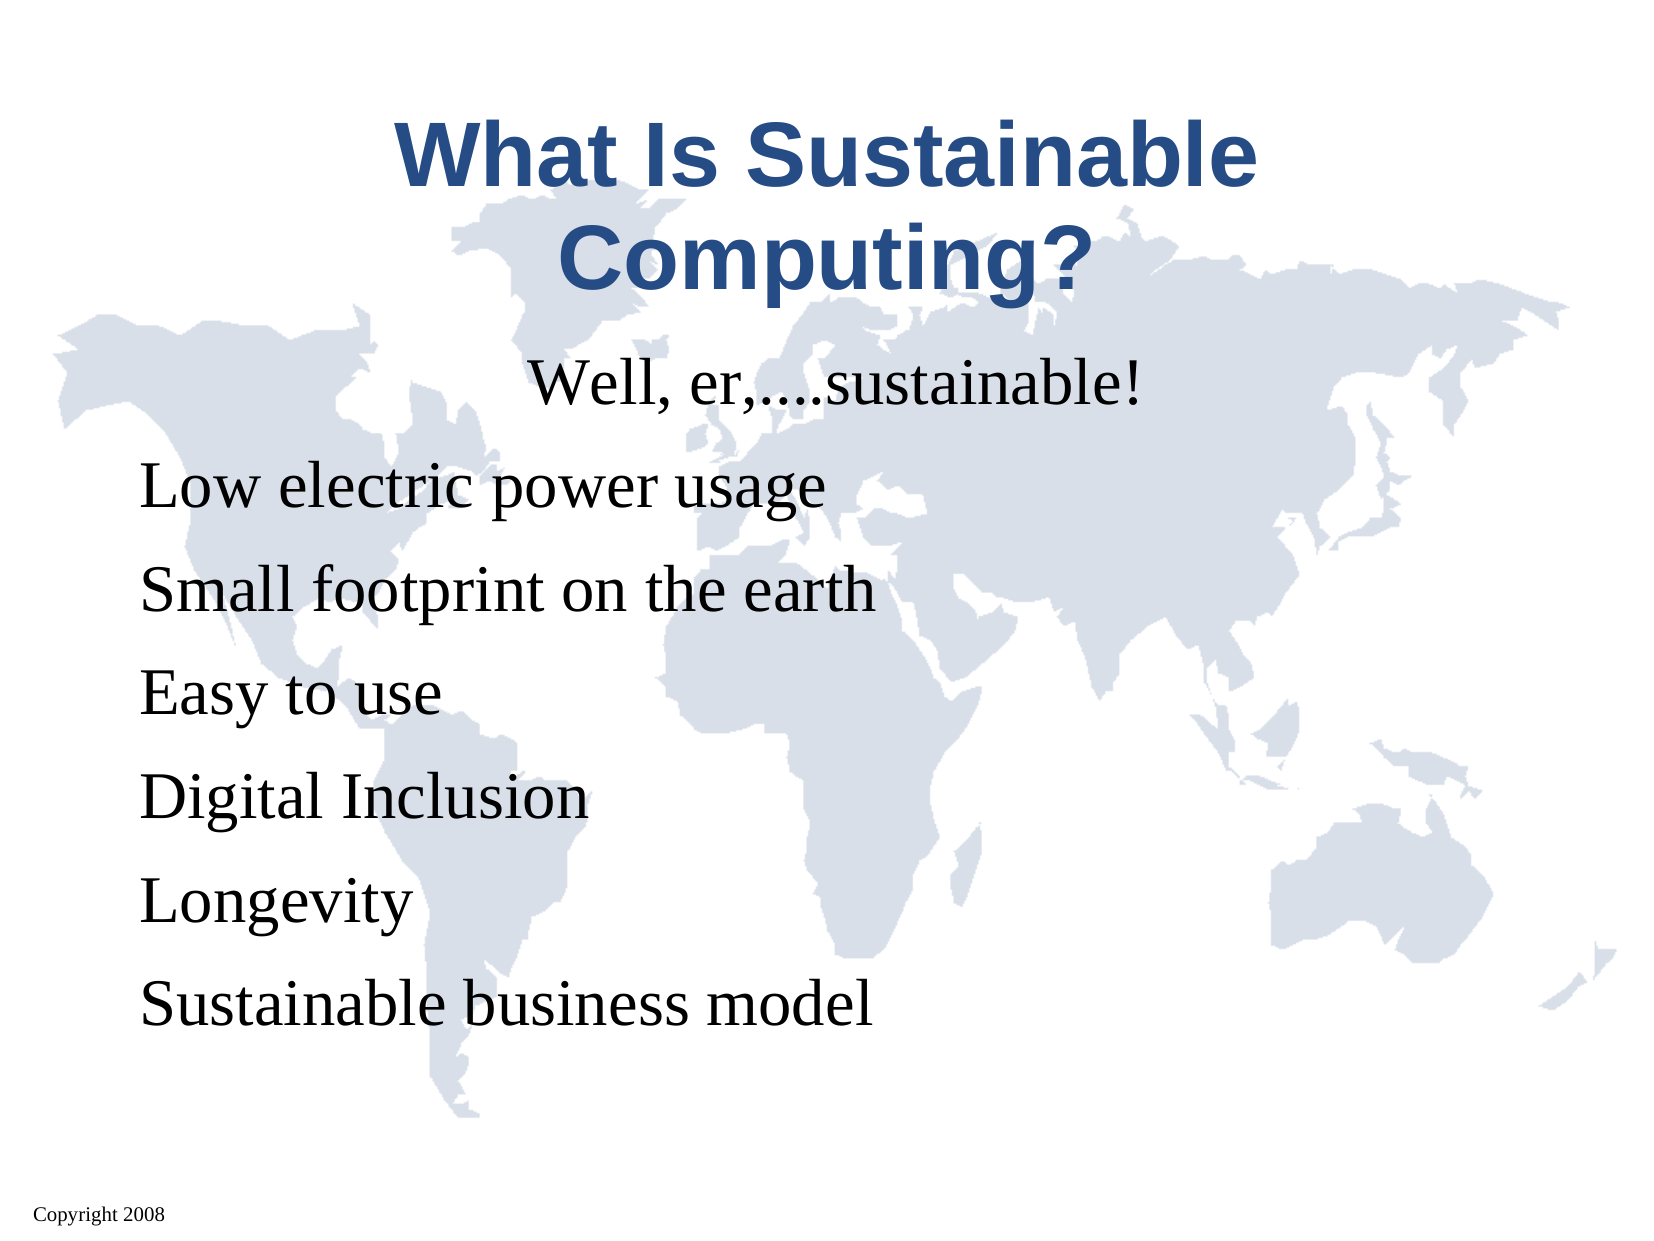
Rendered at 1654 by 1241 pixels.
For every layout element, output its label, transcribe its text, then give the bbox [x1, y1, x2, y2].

list Well, er,....sustainable! Low electric power usage Small footprint on the earth Easy to use Digital Inclusion Longevity Sustainable business model [121, 344, 1534, 1127]
title What Is Sustainable Computing? [121, 99, 1534, 314]
picture [28, 99, 1645, 1154]
